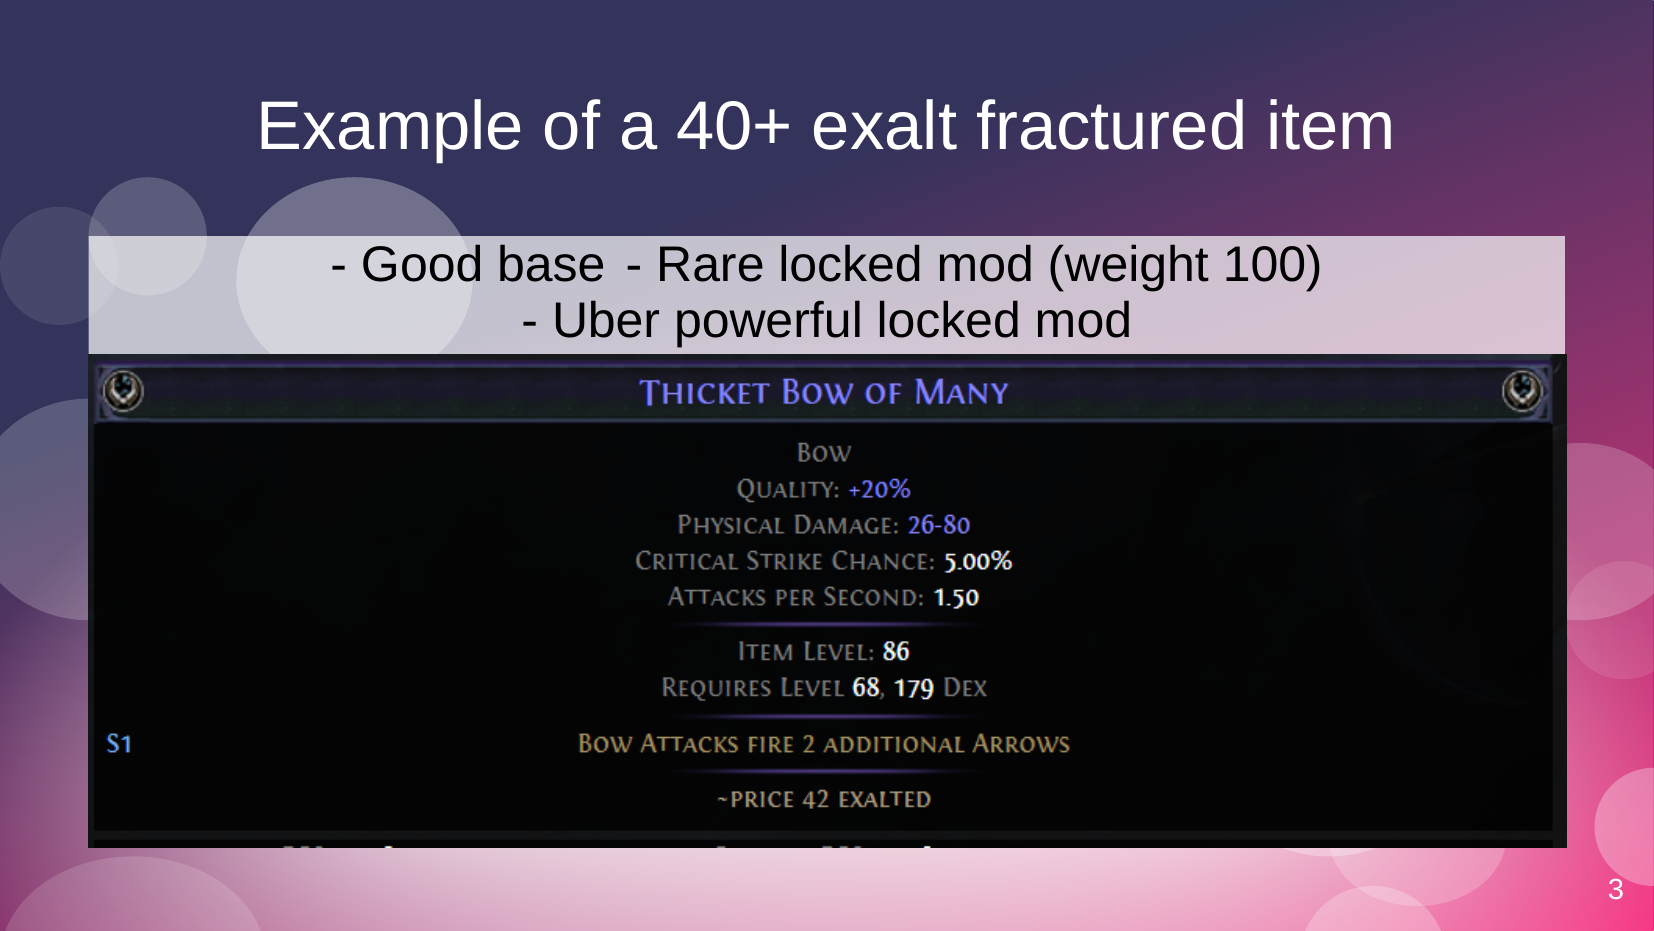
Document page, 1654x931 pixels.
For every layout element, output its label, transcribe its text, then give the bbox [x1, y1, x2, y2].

picture [88, 354, 1567, 849]
subtitle - Good base - Rare locked mod (weight 100) - Uber powerful locked mod [88, 236, 1565, 354]
title Example of a 40+ exalt fractured item [88, 44, 1565, 207]
